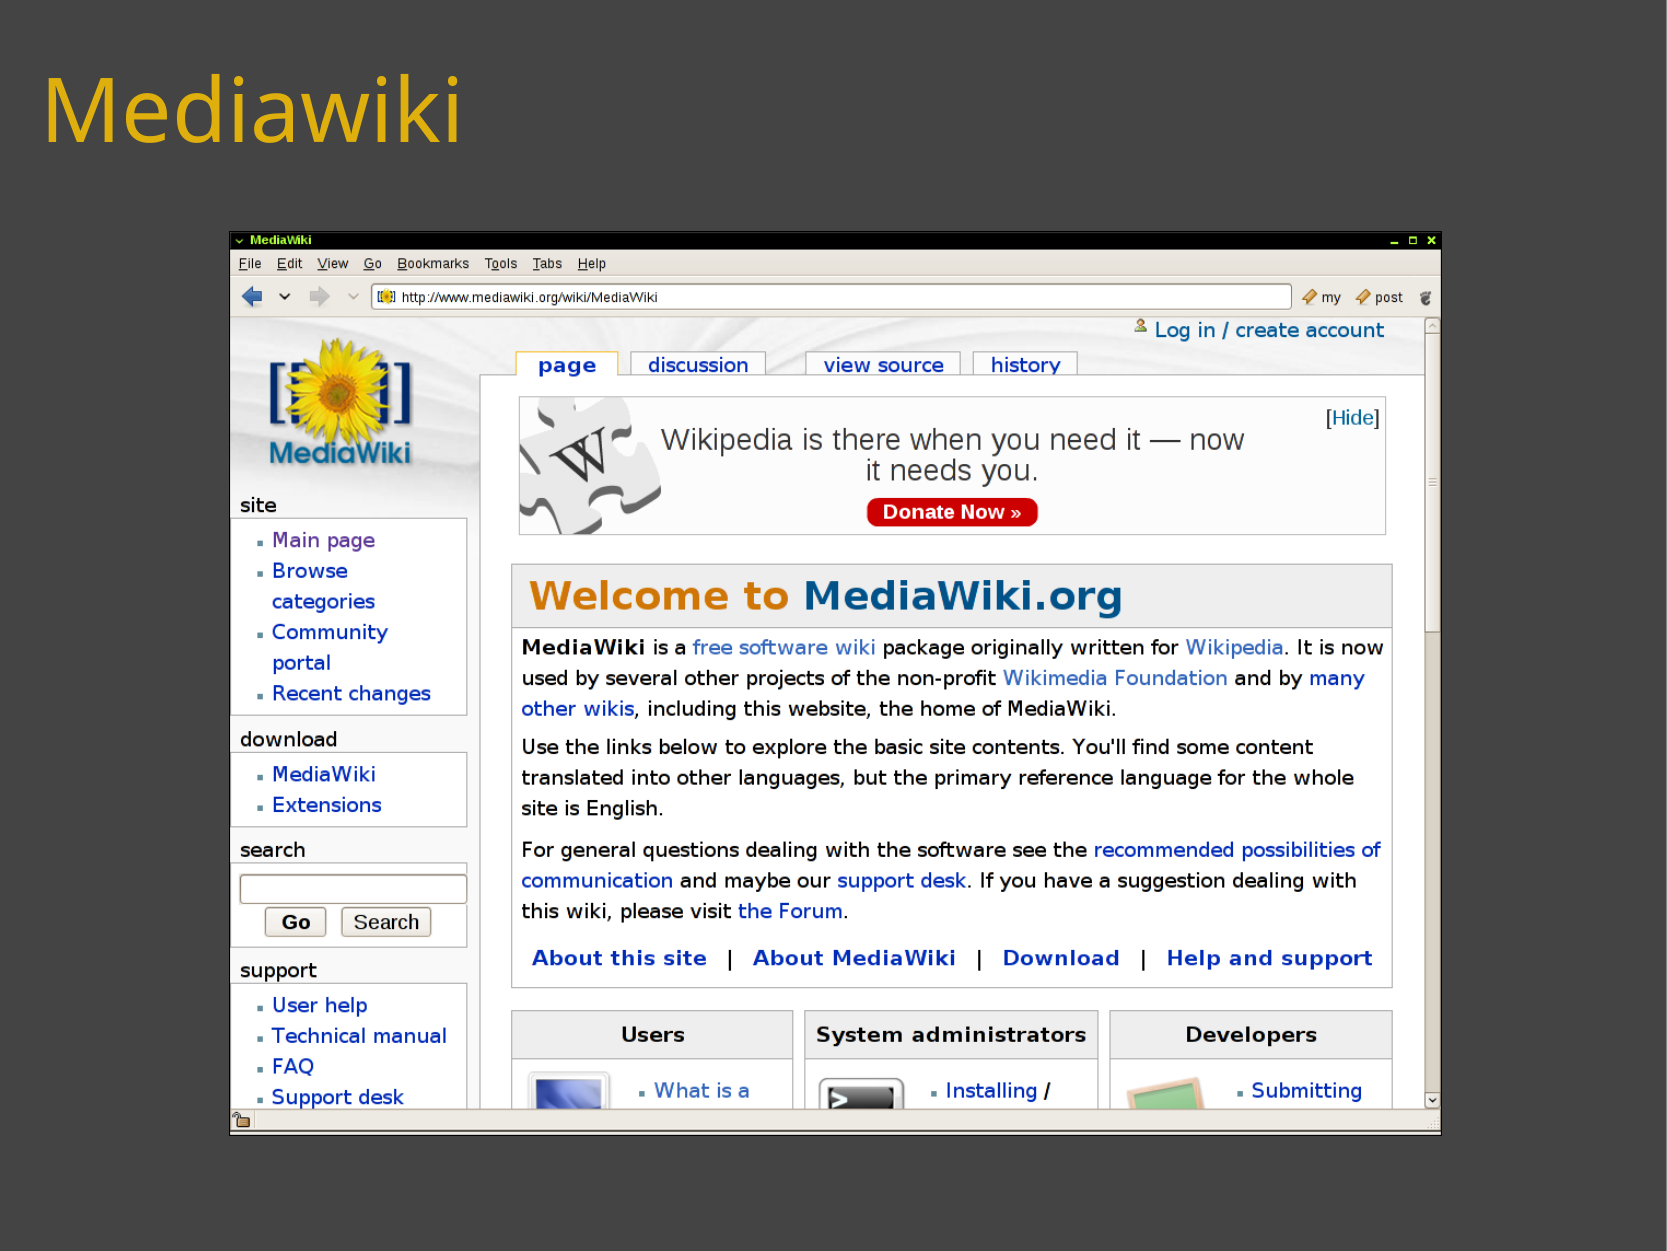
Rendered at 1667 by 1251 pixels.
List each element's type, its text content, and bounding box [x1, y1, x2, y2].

picture [0, 0, 1667, 1251]
title Mediawiki [40, 50, 1627, 201]
